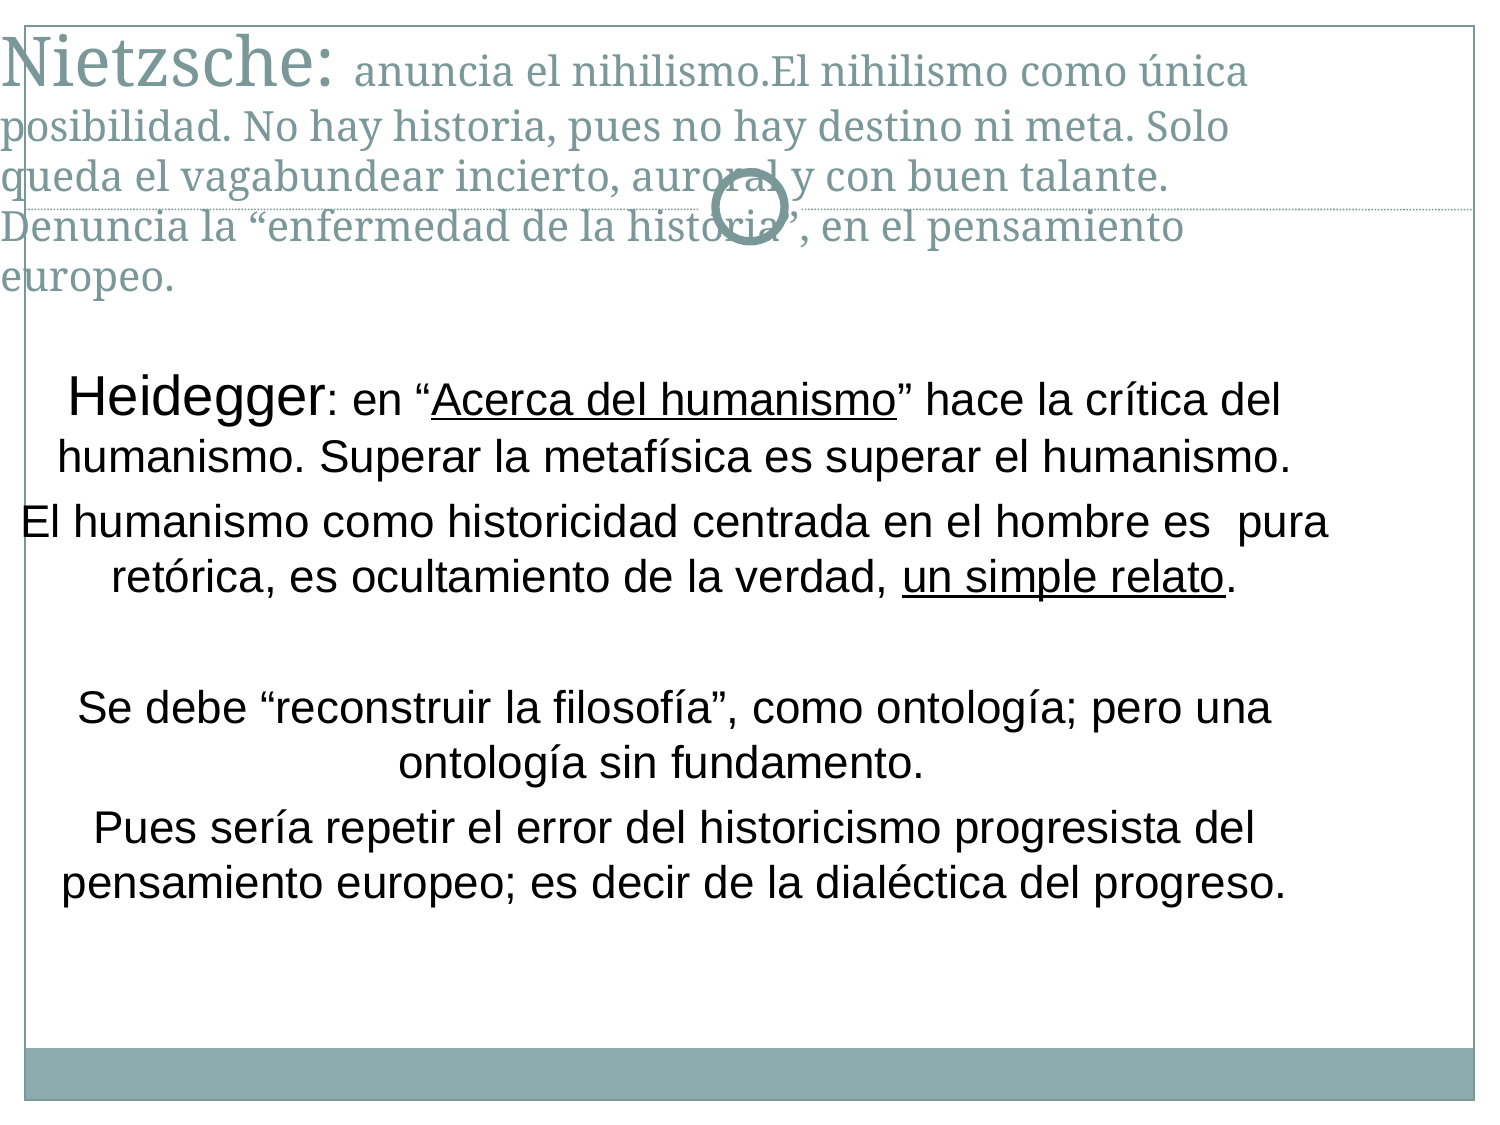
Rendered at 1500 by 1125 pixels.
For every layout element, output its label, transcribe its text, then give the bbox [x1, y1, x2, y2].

subtitle Heidegger: en “Acerca del humanismo” hace la crítica del humanismo. Superar la metafísica es superar el humanismo. El humanismo como historicidad centrada en el hombre es pura retórica, es ocultamiento de la verdad, un simple relato. Se debe “reconstruir la filosofía”, como ontología; pero una ontología sin fundamento. Pues sería repetir el error del historicismo progresista del pensamiento europeo; es decir de la dialéctica del progreso. [0, 269, 1351, 998]
title Nietzsche: anuncia el nihilismo.El nihilismo como única posibilidad. No hay historia, pues no hay destino ni meta. Solo queda el vagabundear incierto, auroral y con buen talante. Denuncia la “enfermedad de la história”, en el pensamiento europeo. [0, 17, 1351, 261]
